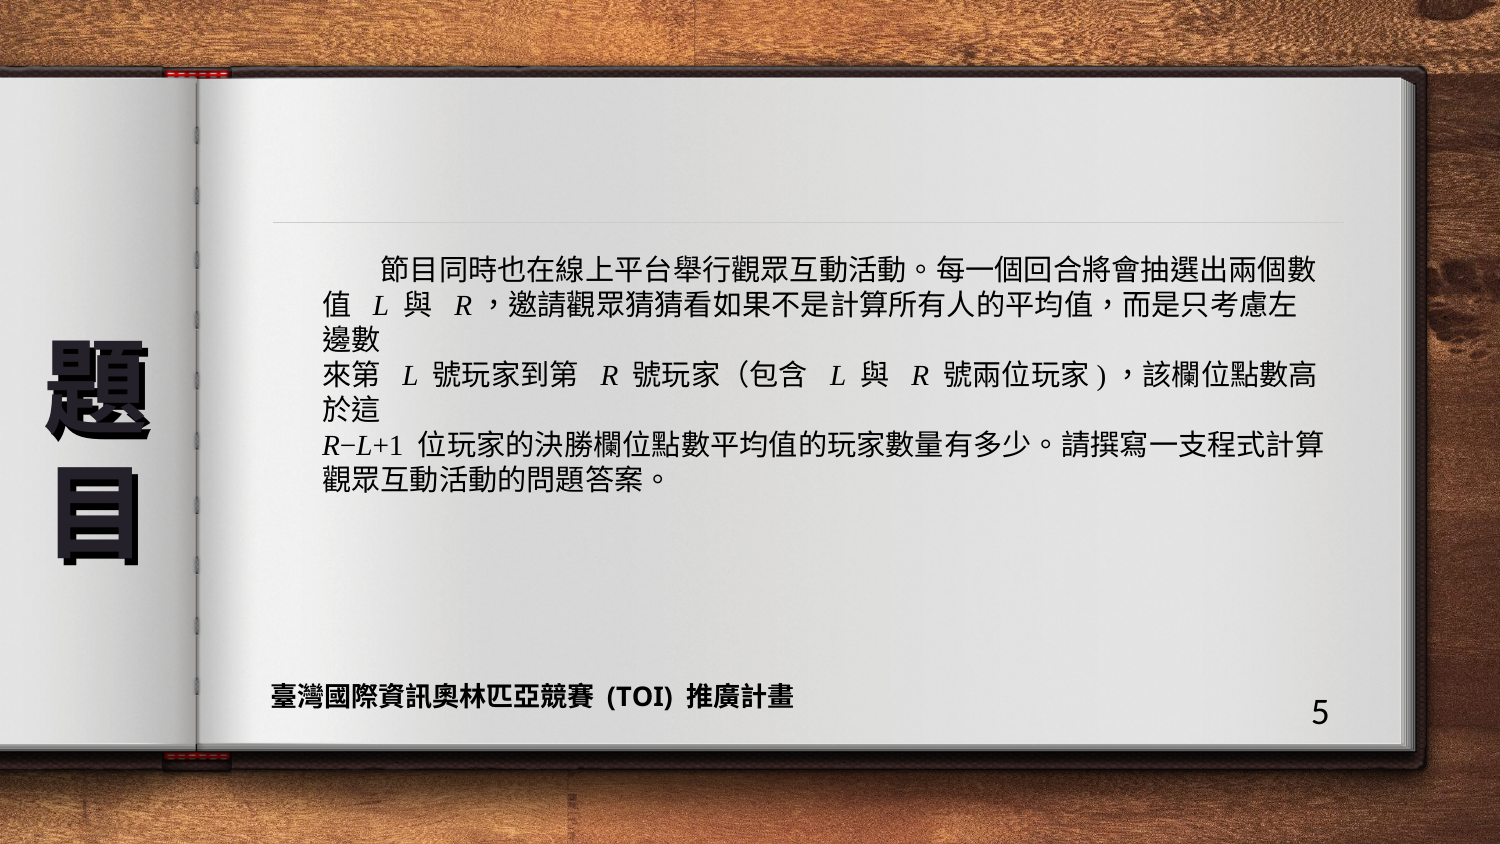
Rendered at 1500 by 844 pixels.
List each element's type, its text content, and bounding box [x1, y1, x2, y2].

text_box [1295, 672, 1386, 737]
title 題 目 [28, 306, 210, 552]
text_box 節目同時也在線上平台舉行觀眾互動活動。每一個回合將會抽選出兩個數 值 L 與 R，邀請觀眾猜猜看如果不是計算所有人的平均值，而是只考慮左邊數 來第 L 號玩家到第 R 號玩家（包含 L 與 R 號兩位玩家)，該欄位點數高於這 R−L+1 位玩家的決勝欄位點數平均值的玩家數量有多少。請撰寫一支程式計算 觀眾互動活動的問題答案。 [307, 244, 1341, 504]
